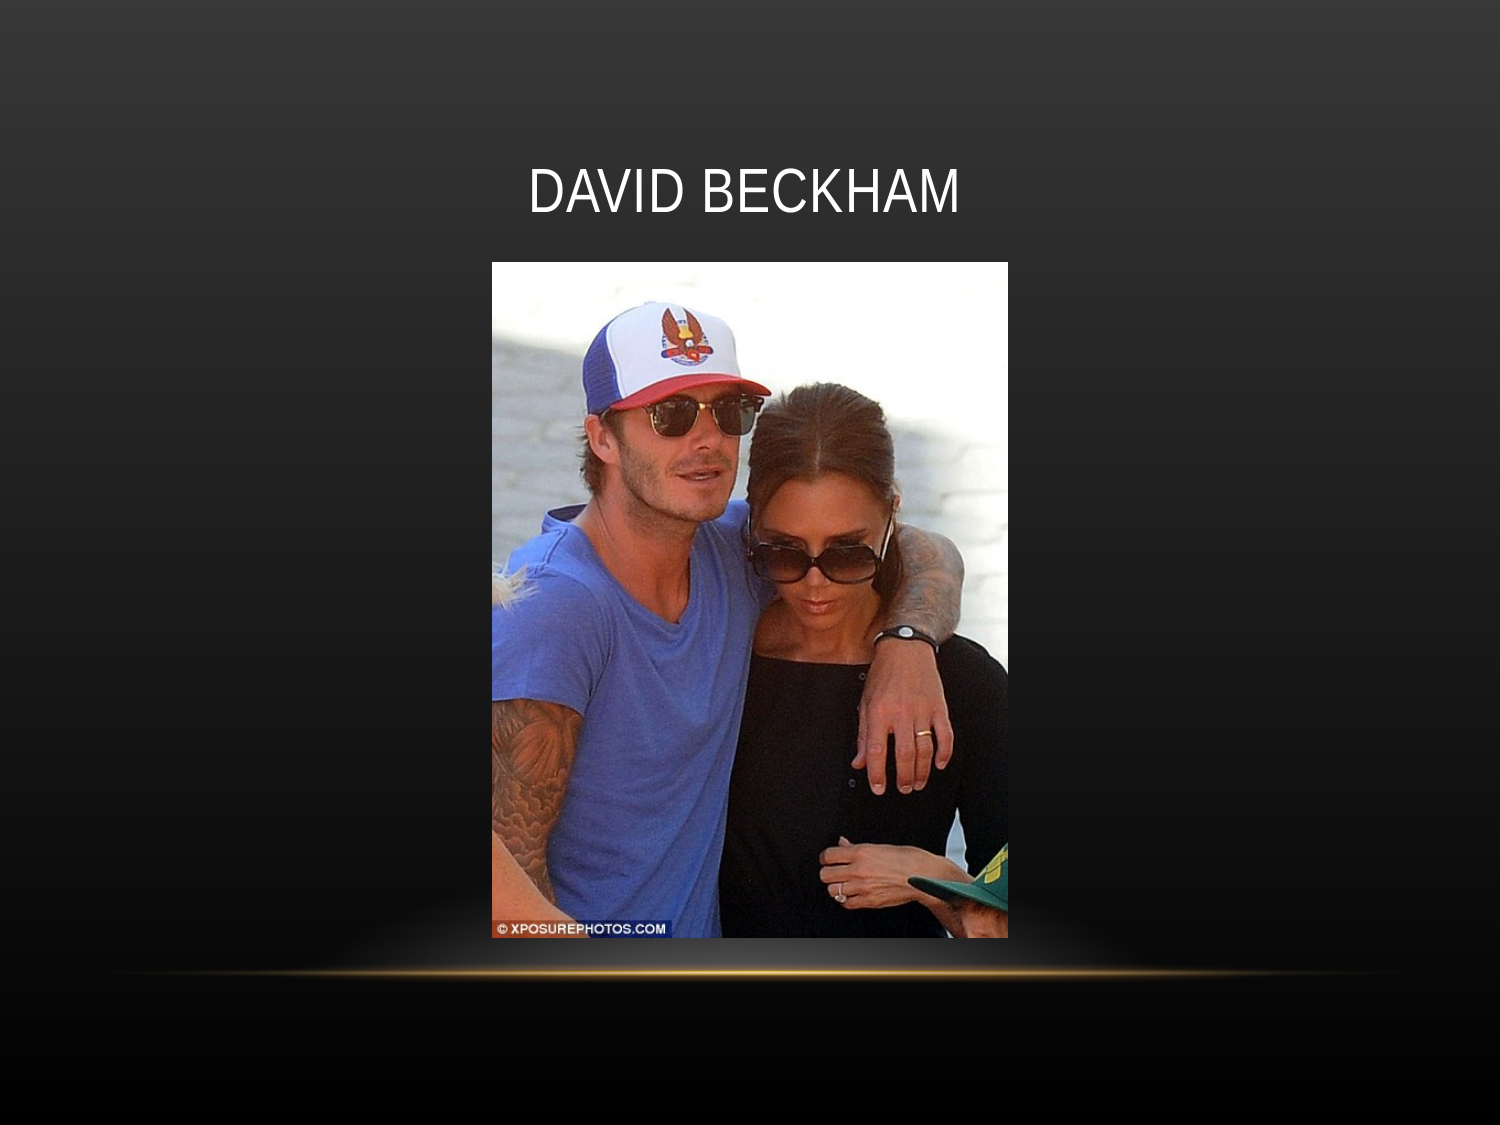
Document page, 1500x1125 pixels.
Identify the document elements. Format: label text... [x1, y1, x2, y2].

title David beckham [99, 45, 1400, 233]
picture [492, 262, 1008, 938]
